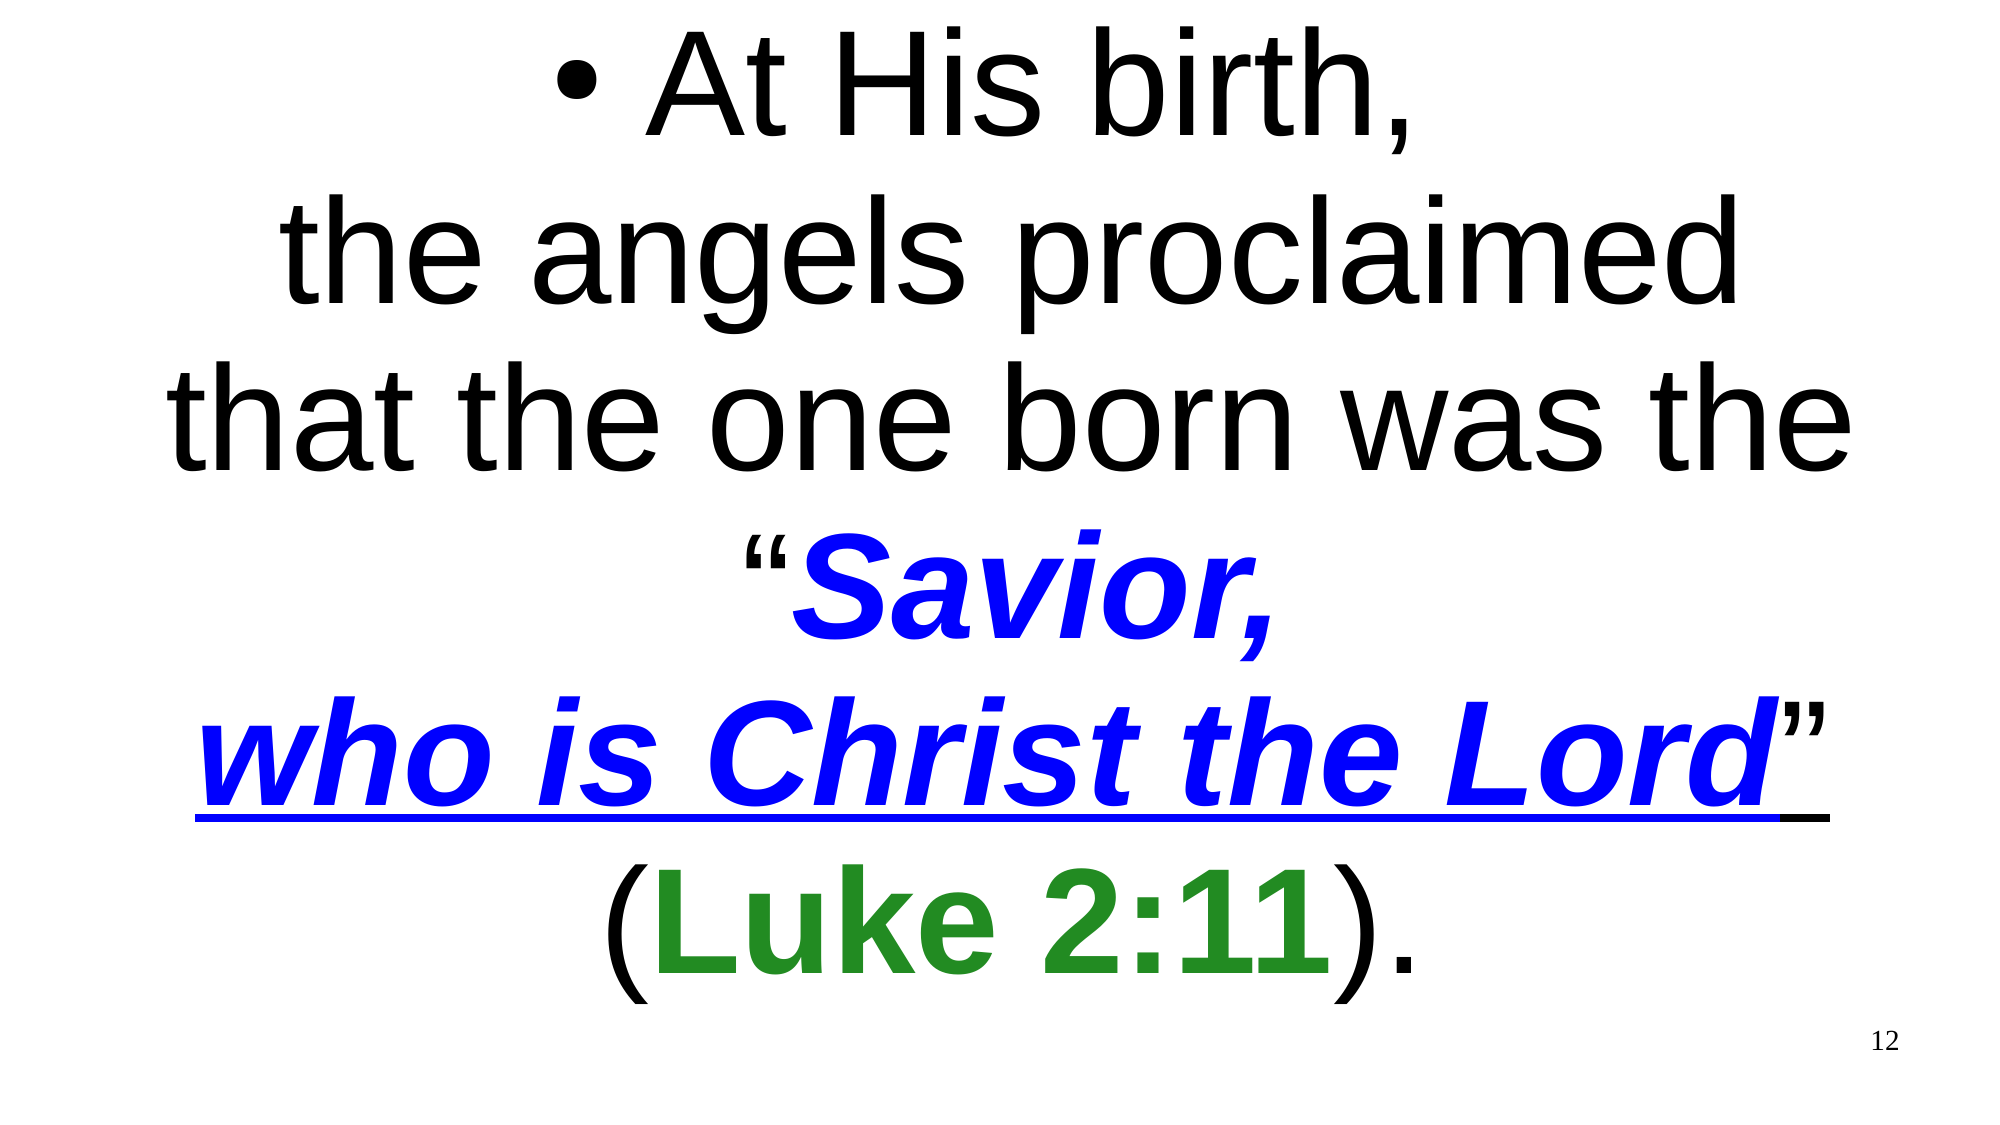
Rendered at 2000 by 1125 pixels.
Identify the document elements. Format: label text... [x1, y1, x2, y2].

list At His birth, the angels proclaimed that the one born was the “Savior, who is Christ the Lord” (Luke 2:11). [0, 0, 1996, 1123]
